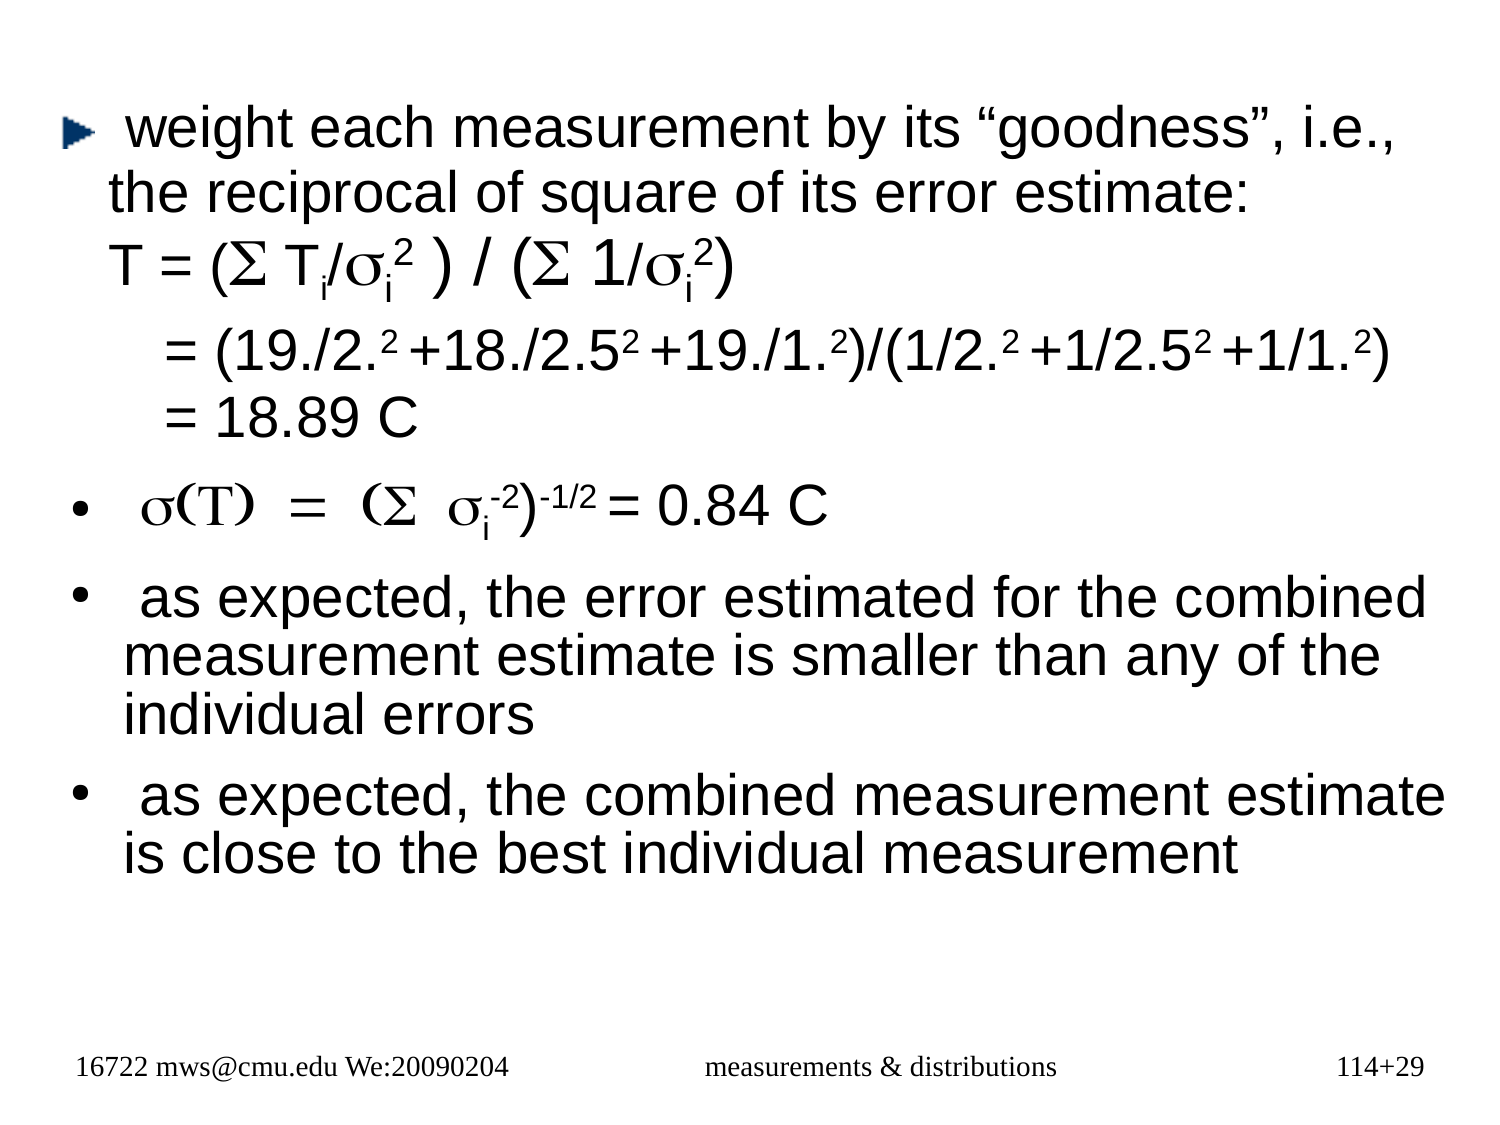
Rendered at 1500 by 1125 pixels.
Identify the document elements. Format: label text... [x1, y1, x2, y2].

list weight each measurement by its “goodness”, i.e., the reciprocal of square of its error estimate: T = ( Ti/i2 ) / ( 1/i2) = (19./2.2 +18./2.52 +19./1.2)/(1/2.2 +1/2.52 +1/1.2) = 18.89 C i-2)-1/2 = 0.84 C as expected, the error estimated for the combined measurement estimate is smaller than any of the individual errors as expected, the combined measurement estimate is close to the best individual measurement [37, 87, 1476, 988]
